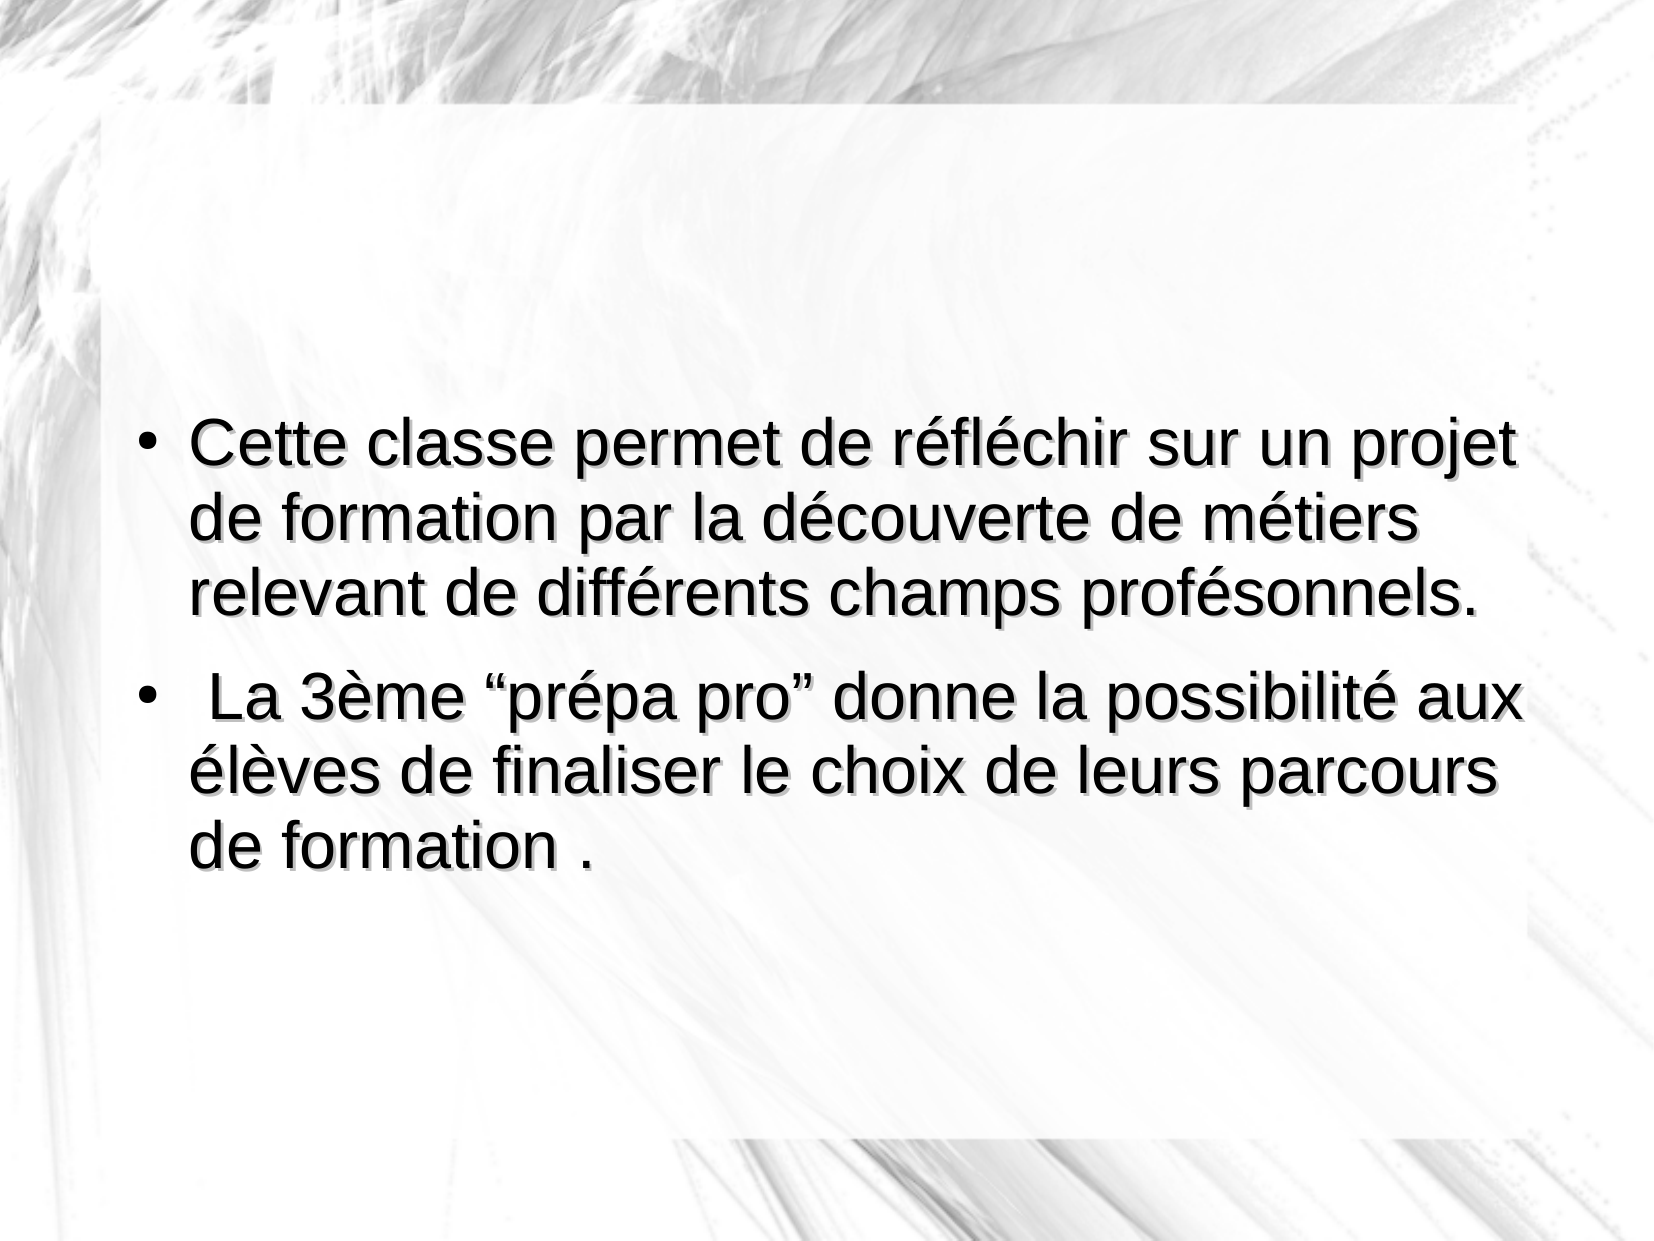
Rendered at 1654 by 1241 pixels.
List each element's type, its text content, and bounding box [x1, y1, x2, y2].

list Cette classe permet de réfléchir sur un projet de formation par la découverte de métiers relevant de différents champs profésonnels. La 3ème “prépa pro” donne la possibilité aux élèves de finaliser le choix de leurs parcours de formation . [118, 319, 1571, 945]
picture [0, 0, 1654, 1241]
